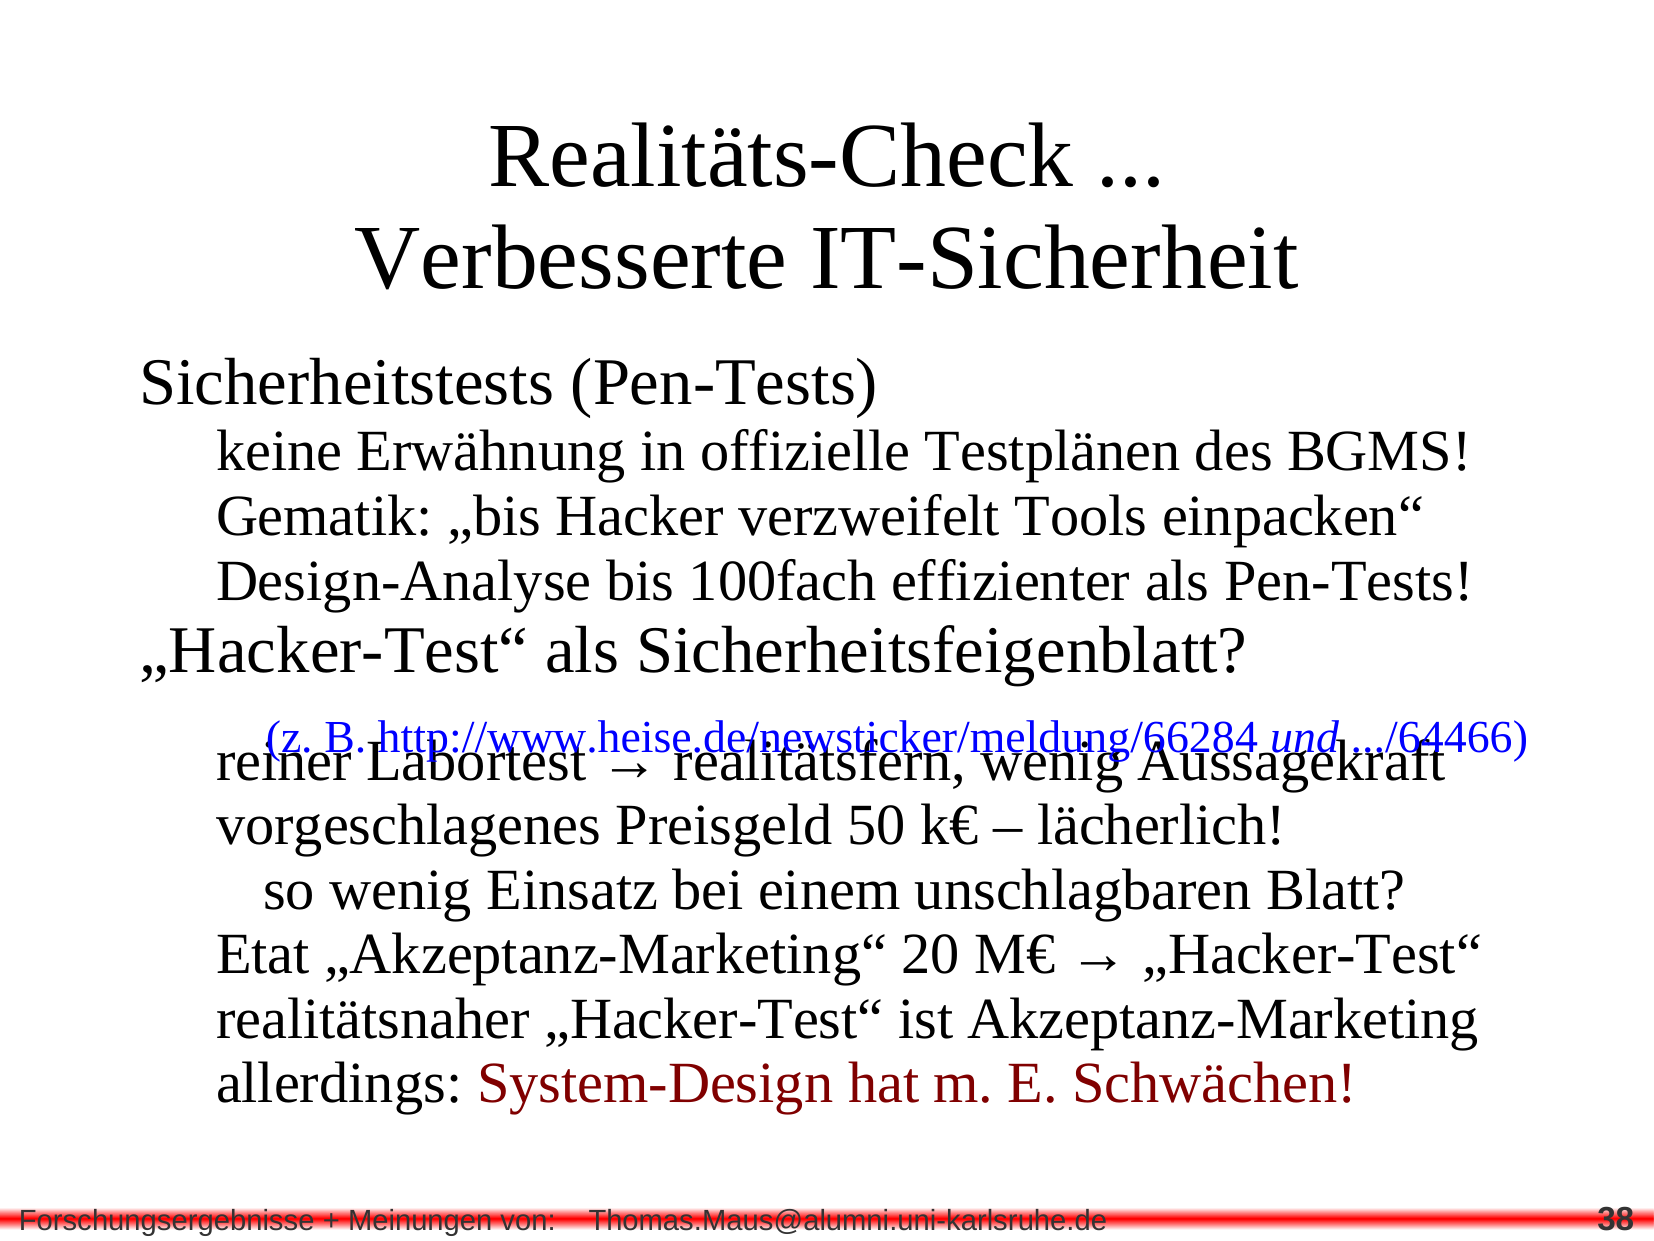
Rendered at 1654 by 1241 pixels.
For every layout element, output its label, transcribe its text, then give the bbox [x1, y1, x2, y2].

title Realitäts-Check ... Verbesserte IT-Sicherheit [121, 95, 1534, 318]
text_box (z. B. http://www.heise.de/newsticker/meldung/66284 und .../64466) [265, 712, 1529, 768]
list Sicherheitstests (Pen-Tests) keine Erwähnung in offizielle Testplänen des BGMS! Gematik: „bis Hacker verzweifelt Tools einpacken“ Design-Analyse bis 100fach effizienter als Pen-Tests! „Hacker-Test“ als Sicherheitsfeigenblatt? reiner Labortest → realitätsfern, wenig Aussagekraft vorgeschlagenes Preisgeld 50 k€ – lächerlich! so wenig Einsatz bei einem unschlagbaren Blatt? Etat „Akzeptanz-Marketing“ 20 M€ → „Hacker-Test“ realitätsnaher „Hacker-Test“ ist Akzeptanz-Marketing allerdings: System-Design hat m. E. Schwächen! [121, 344, 1534, 1187]
